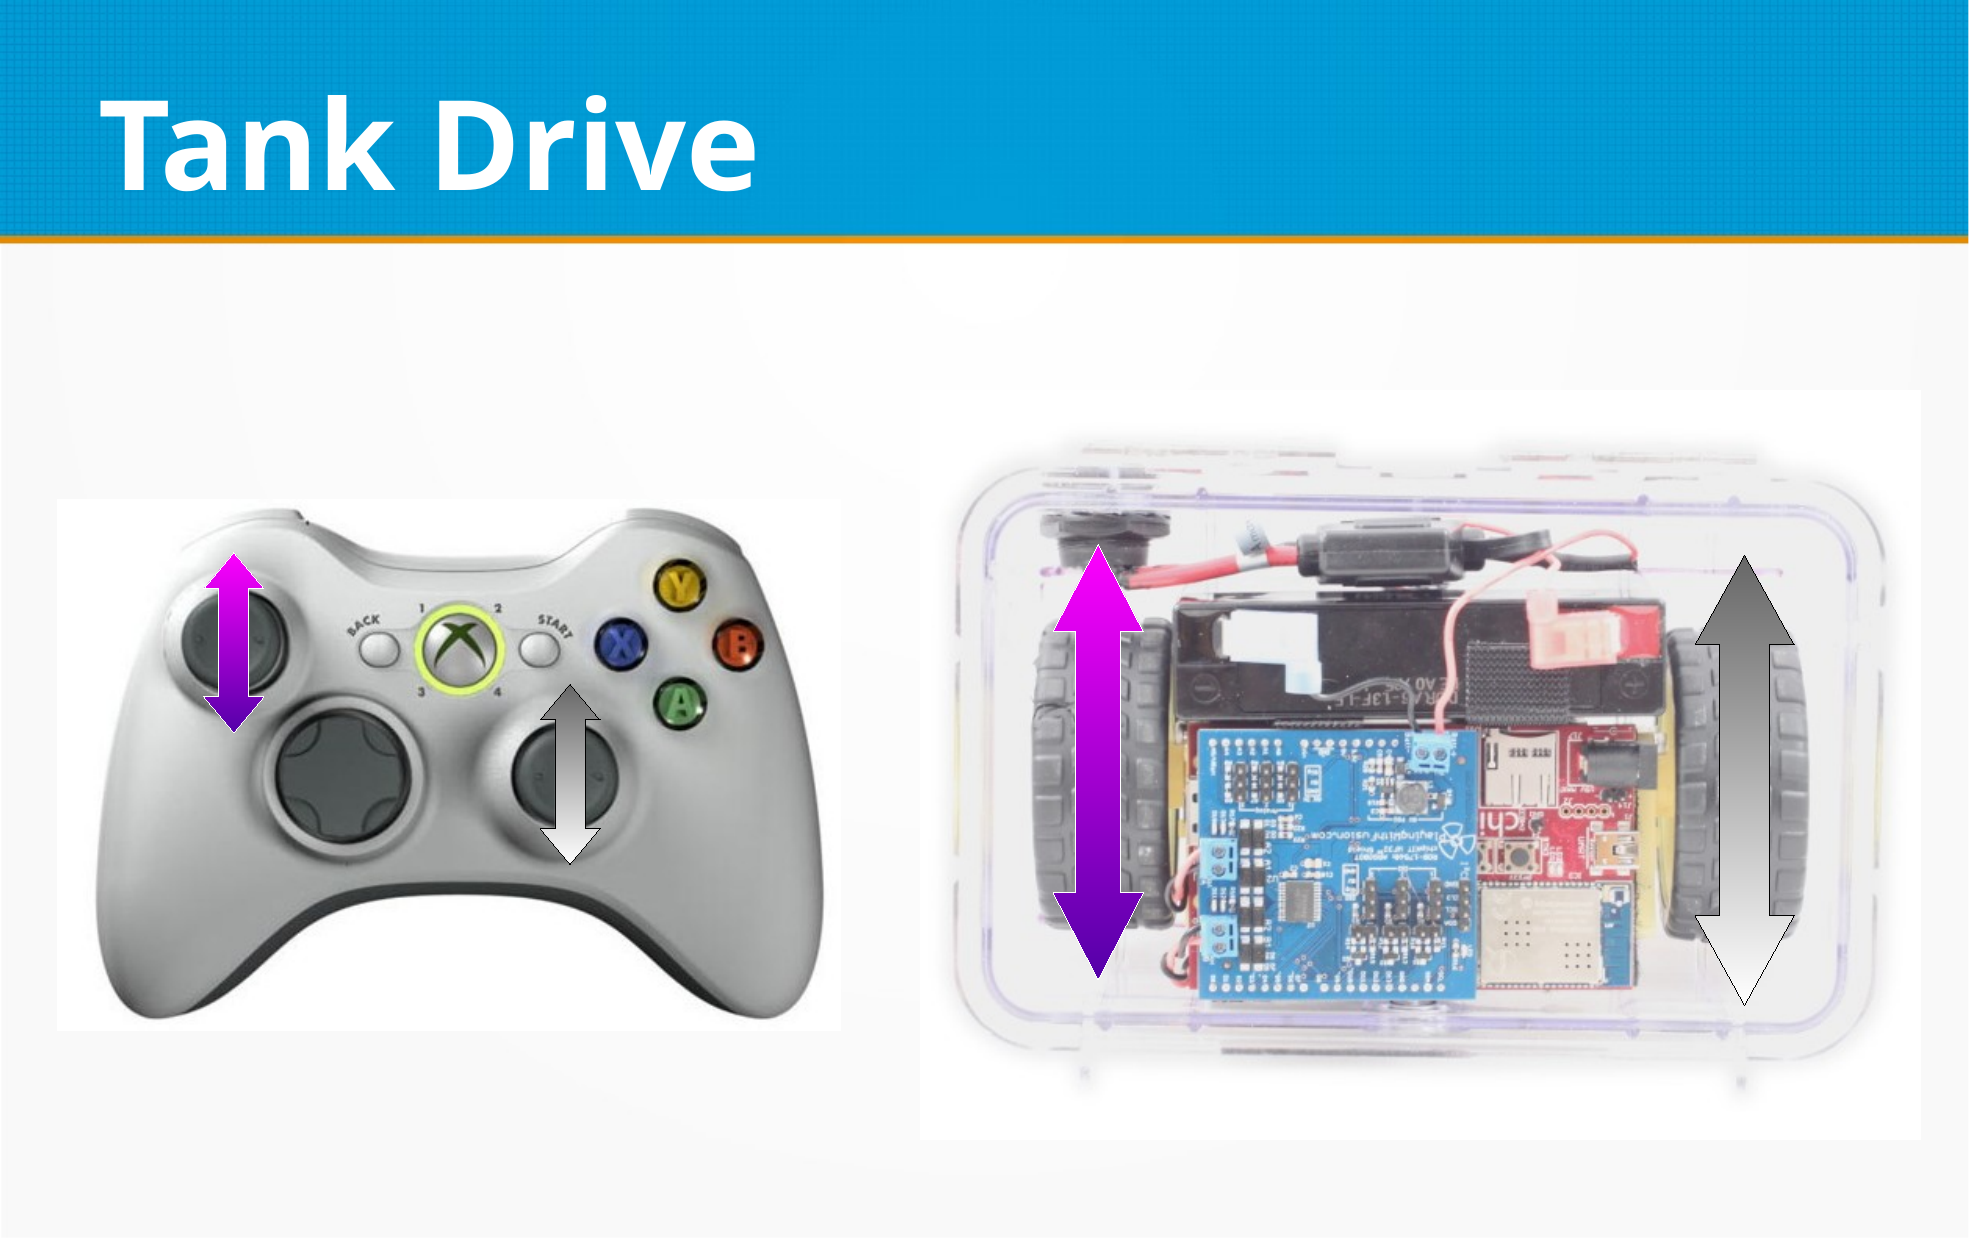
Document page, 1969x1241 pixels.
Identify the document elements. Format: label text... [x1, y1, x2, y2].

text_box [1695, 555, 1795, 1006]
text_box [540, 684, 601, 865]
title Tank Drive [98, 19, 1870, 227]
picture [0, 233, 1969, 1241]
text_box [203, 552, 264, 733]
text_box [1053, 544, 1144, 980]
